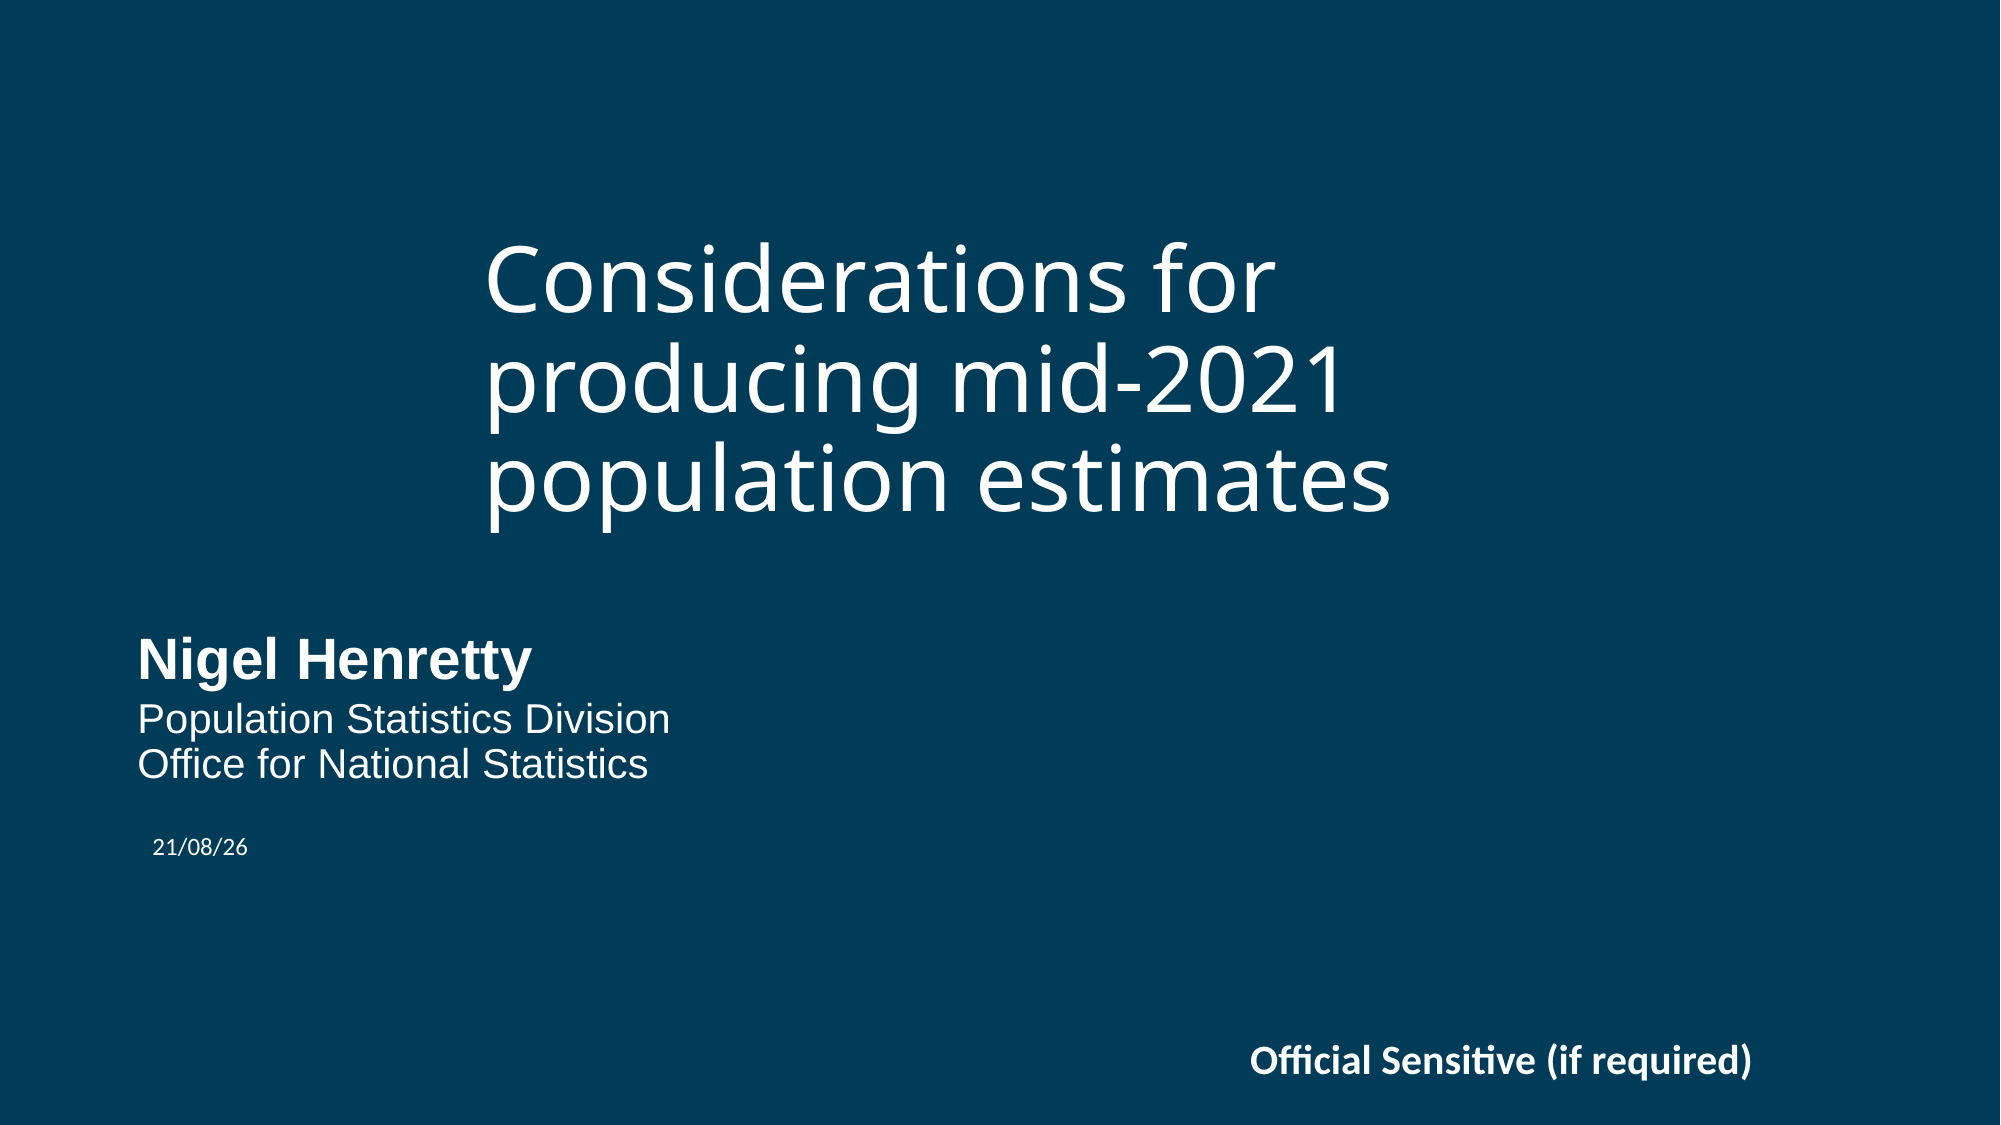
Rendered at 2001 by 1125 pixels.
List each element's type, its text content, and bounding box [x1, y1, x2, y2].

text_box Official Sensitive (if required) [1235, 1025, 1866, 1086]
text_box 22 July 2022 [137, 815, 588, 876]
list Population Statistics Division Office for National Statistics [137, 697, 1193, 788]
title Considerations for producing mid-2021 population estimates [468, 165, 1653, 600]
list Nigel Henretty [137, 628, 1193, 692]
